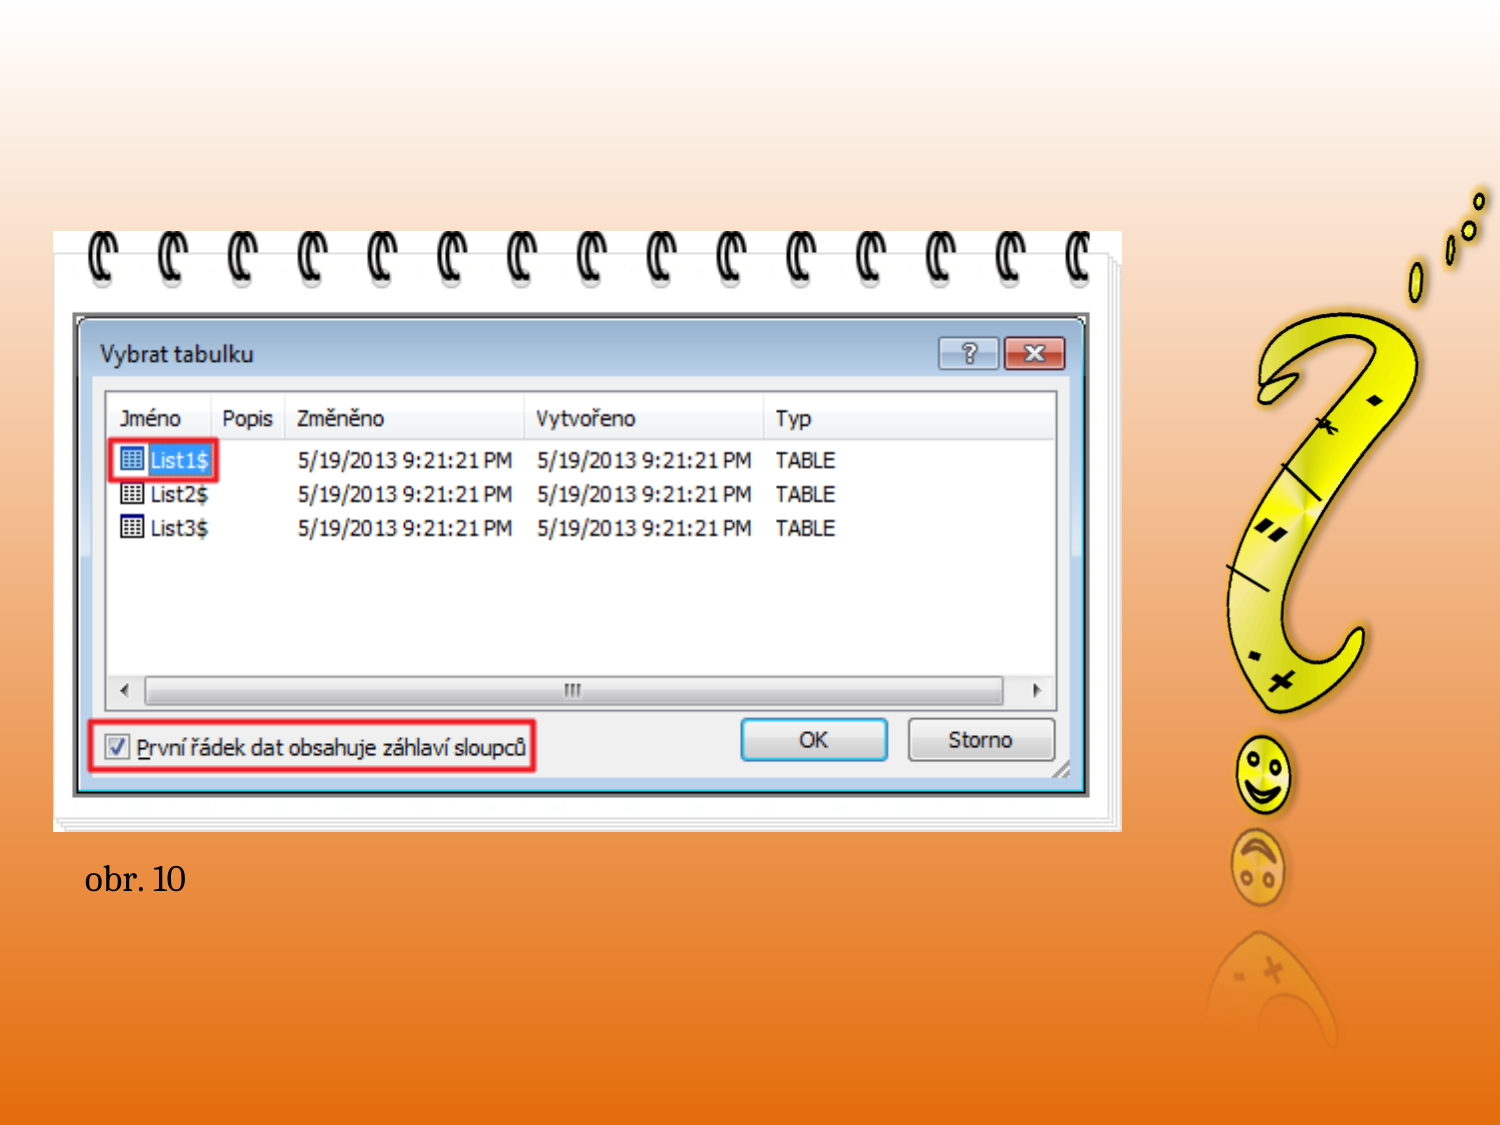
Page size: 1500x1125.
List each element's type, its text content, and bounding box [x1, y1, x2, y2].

picture [53, 231, 1122, 833]
text_box obr. 10 [70, 846, 202, 907]
picture [1171, 160, 1500, 1125]
